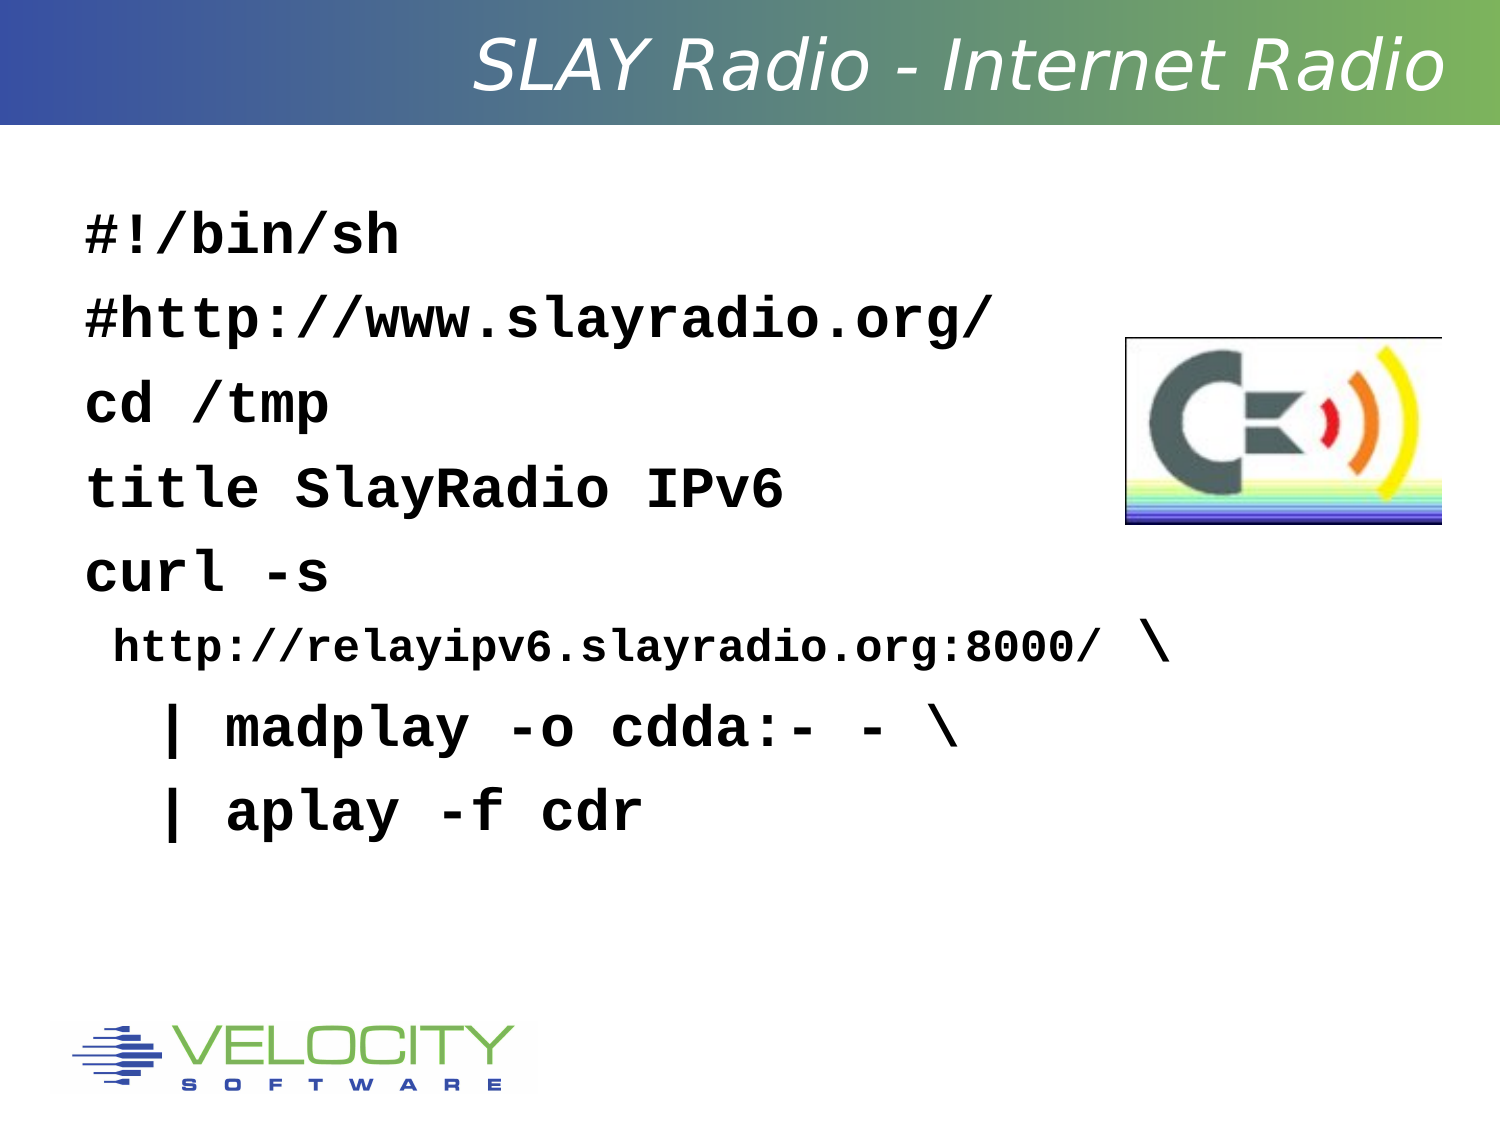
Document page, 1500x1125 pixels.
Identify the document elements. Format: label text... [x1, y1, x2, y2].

picture [50, 1021, 538, 1094]
list #!/bin/sh #http://www.slayradio.org/ cd /tmp title SlayRadio IPv6 curl -s http://relayipv6.slayradio.org:8000/ \ | madplay -o cdda:- - \ | aplay -f cdr [70, 187, 1438, 1019]
picture [1125, 337, 1442, 526]
title SLAY Radio - Internet Radio [62, 12, 1463, 113]
